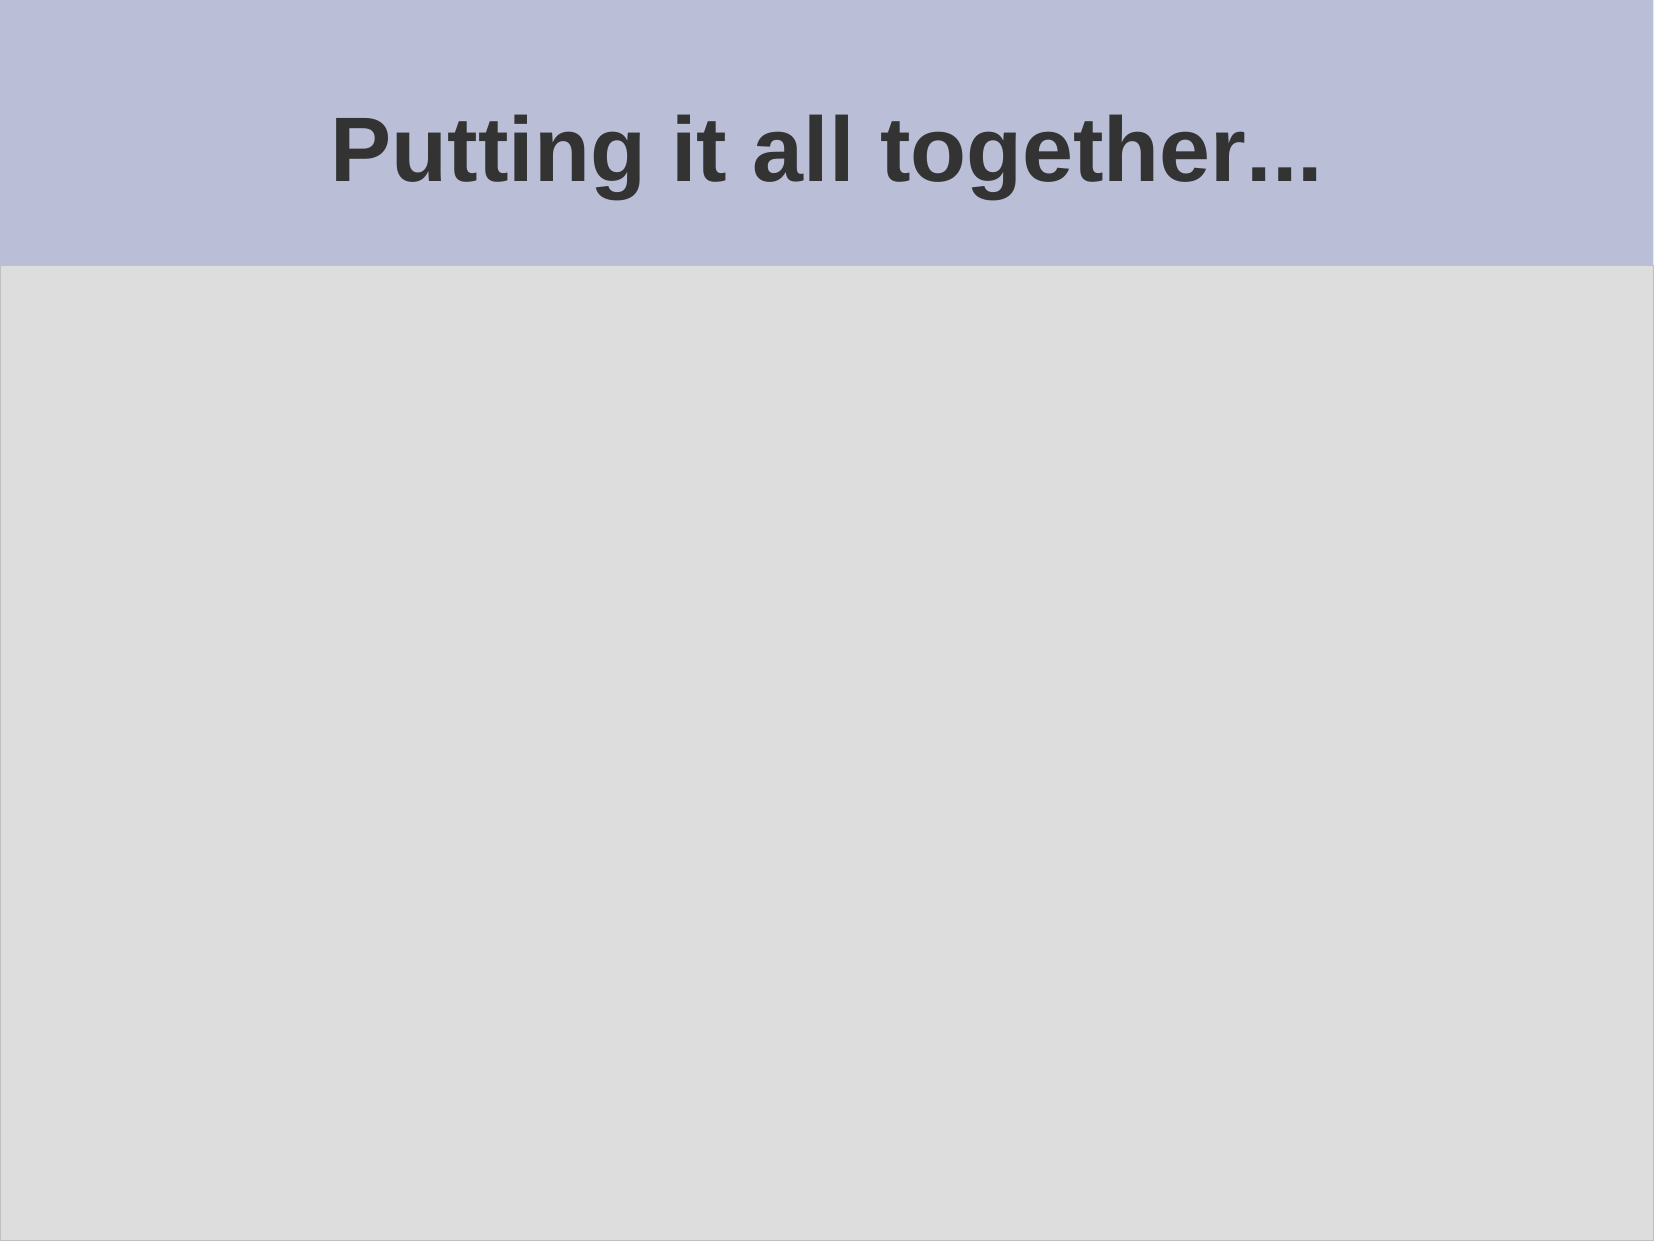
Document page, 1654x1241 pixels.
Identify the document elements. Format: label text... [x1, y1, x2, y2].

title Putting it all together... [121, 46, 1534, 254]
